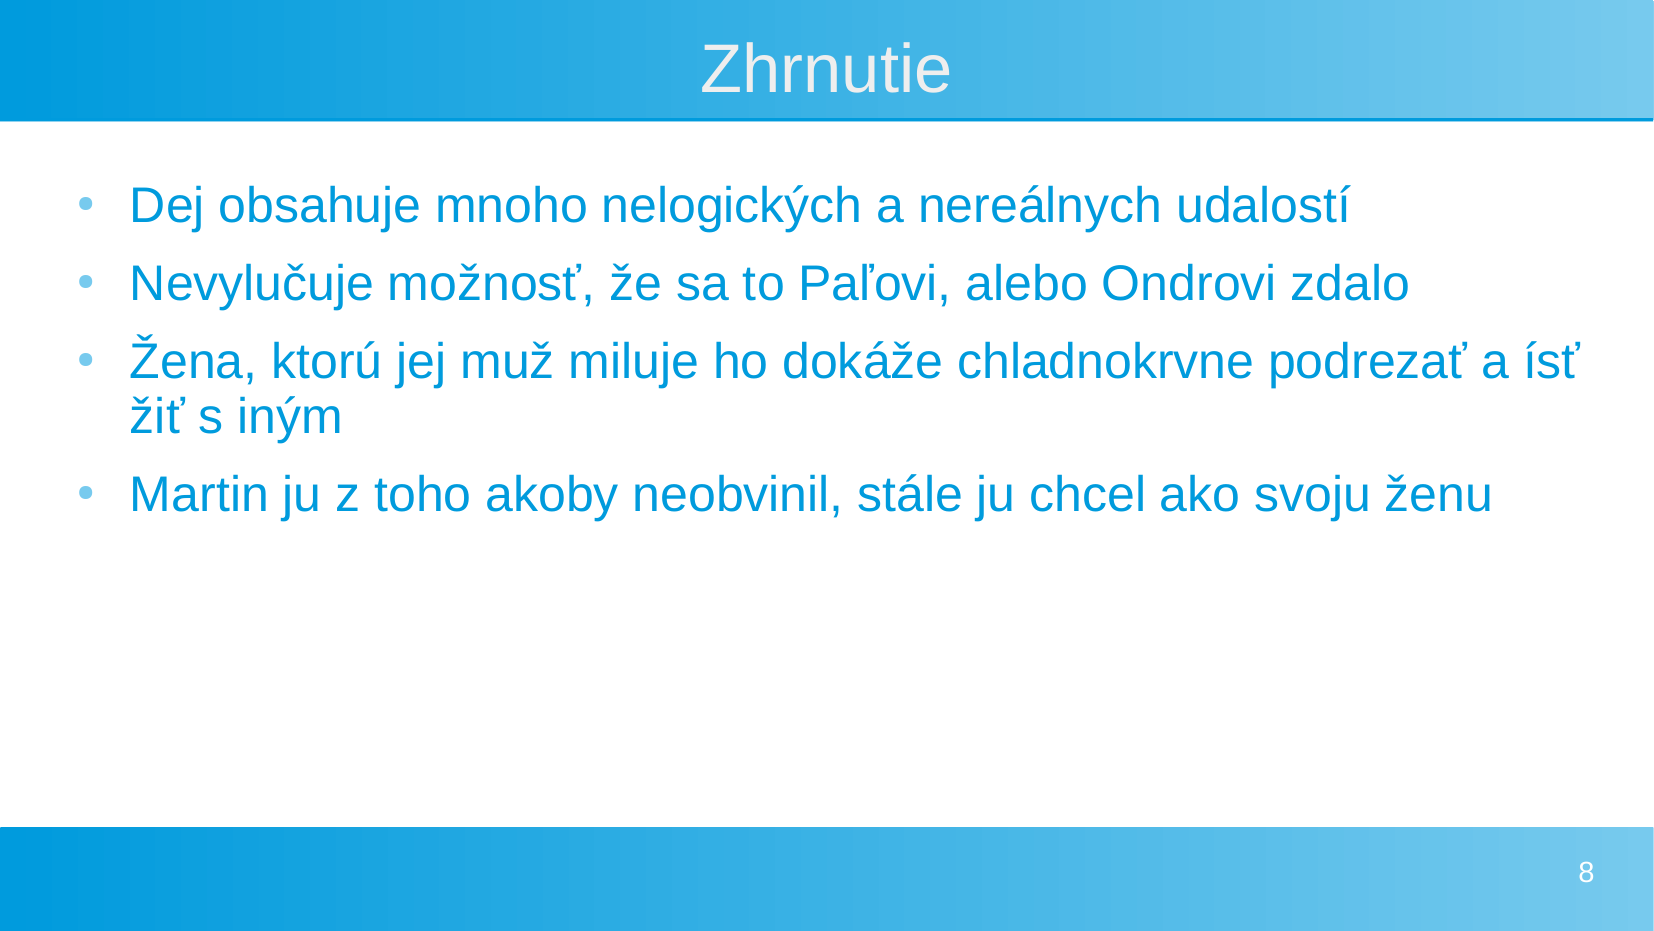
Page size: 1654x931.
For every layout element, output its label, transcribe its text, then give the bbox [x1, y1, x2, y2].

list Dej obsahuje mnoho nelogických a nereálnych udalostí Nevylučuje možnosť, že sa to Paľovi, alebo Ondrovi zdalo Žena, ktorú jej muž miluje ho dokáže chladnokrvne podrezať a ísť žiť s iným Martin ju z toho akoby neobvinil, stále ju chcel ako svoju ženu [59, 177, 1595, 768]
title Zhrnutie [59, 29, 1595, 108]
